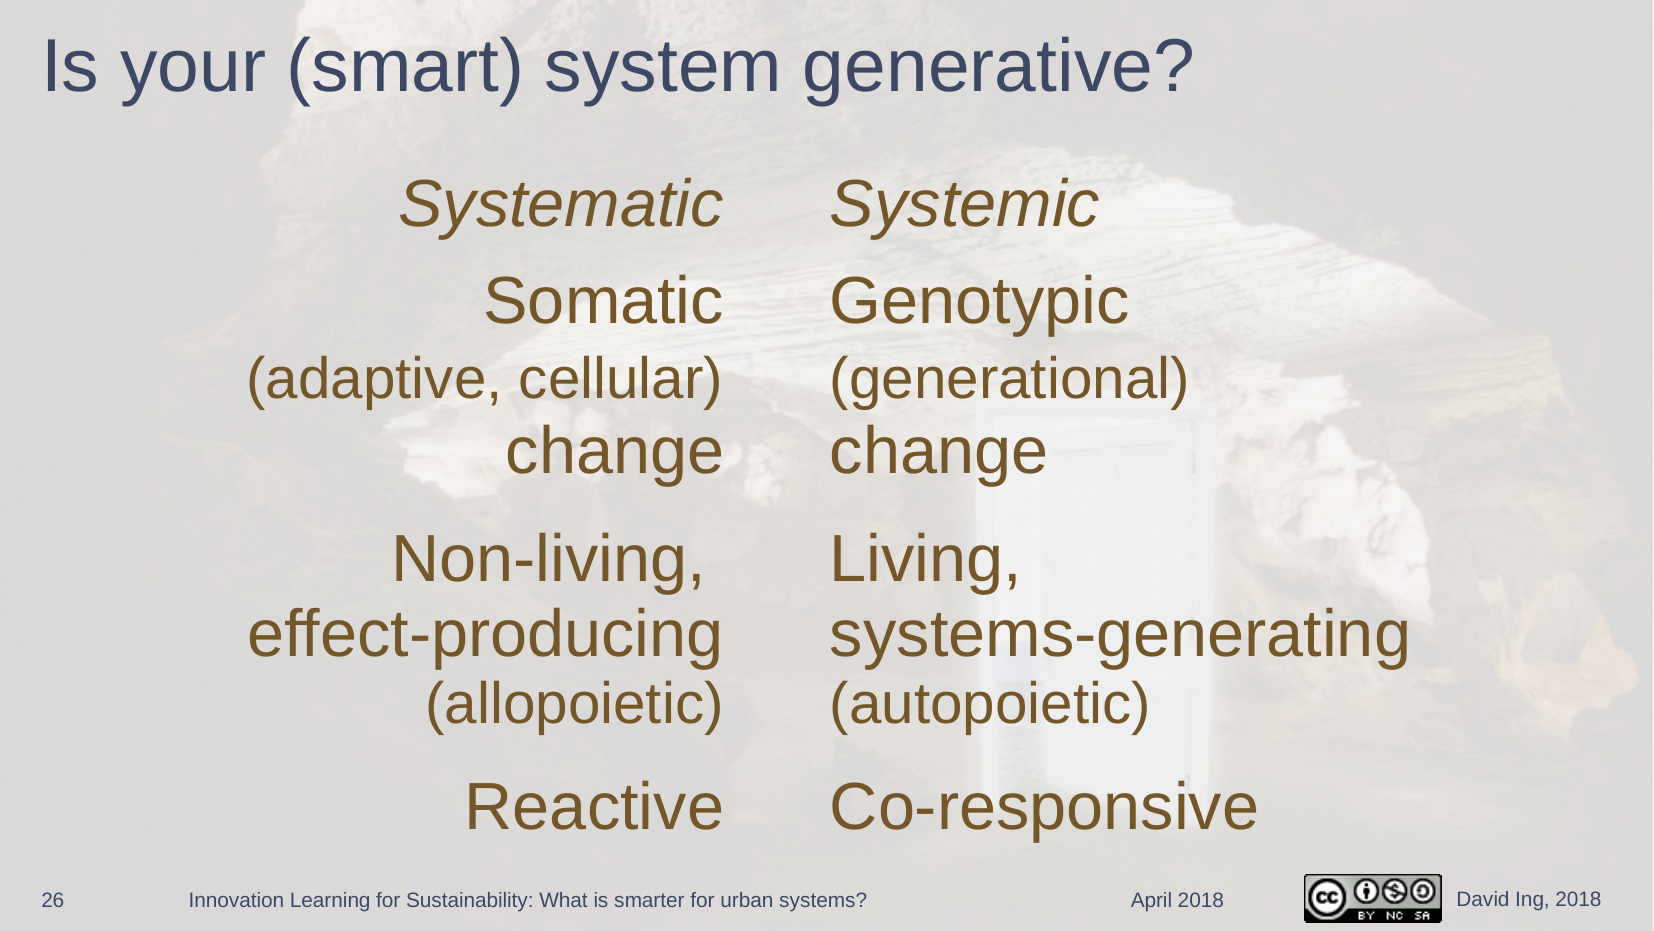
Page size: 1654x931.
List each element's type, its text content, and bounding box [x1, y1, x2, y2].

table_header [739, 158, 815, 255]
table_cell Reactive [34, 761, 739, 859]
table_cell Non-living, effect-producing (allopoietic) [34, 514, 739, 761]
table_cell Genotypic (generational) change [815, 255, 1593, 514]
table_cell [739, 761, 815, 859]
table_cell Co-responsive [815, 761, 1593, 859]
picture [1304, 874, 1442, 923]
table_header Systemic [815, 158, 1593, 255]
title Is your (smart) system generative? [41, 30, 1613, 126]
text_box Value-elevating co-creation Providers and customer mutually experience, and then improve [0, 0, 1653, 931]
table_cell Somatic (adaptive, cellular) change [34, 255, 739, 514]
table_header Systematic [34, 158, 739, 255]
table_cell Living, systems-generating (autopoietic) [815, 514, 1593, 761]
table_cell [739, 514, 815, 761]
table_cell [739, 255, 815, 514]
